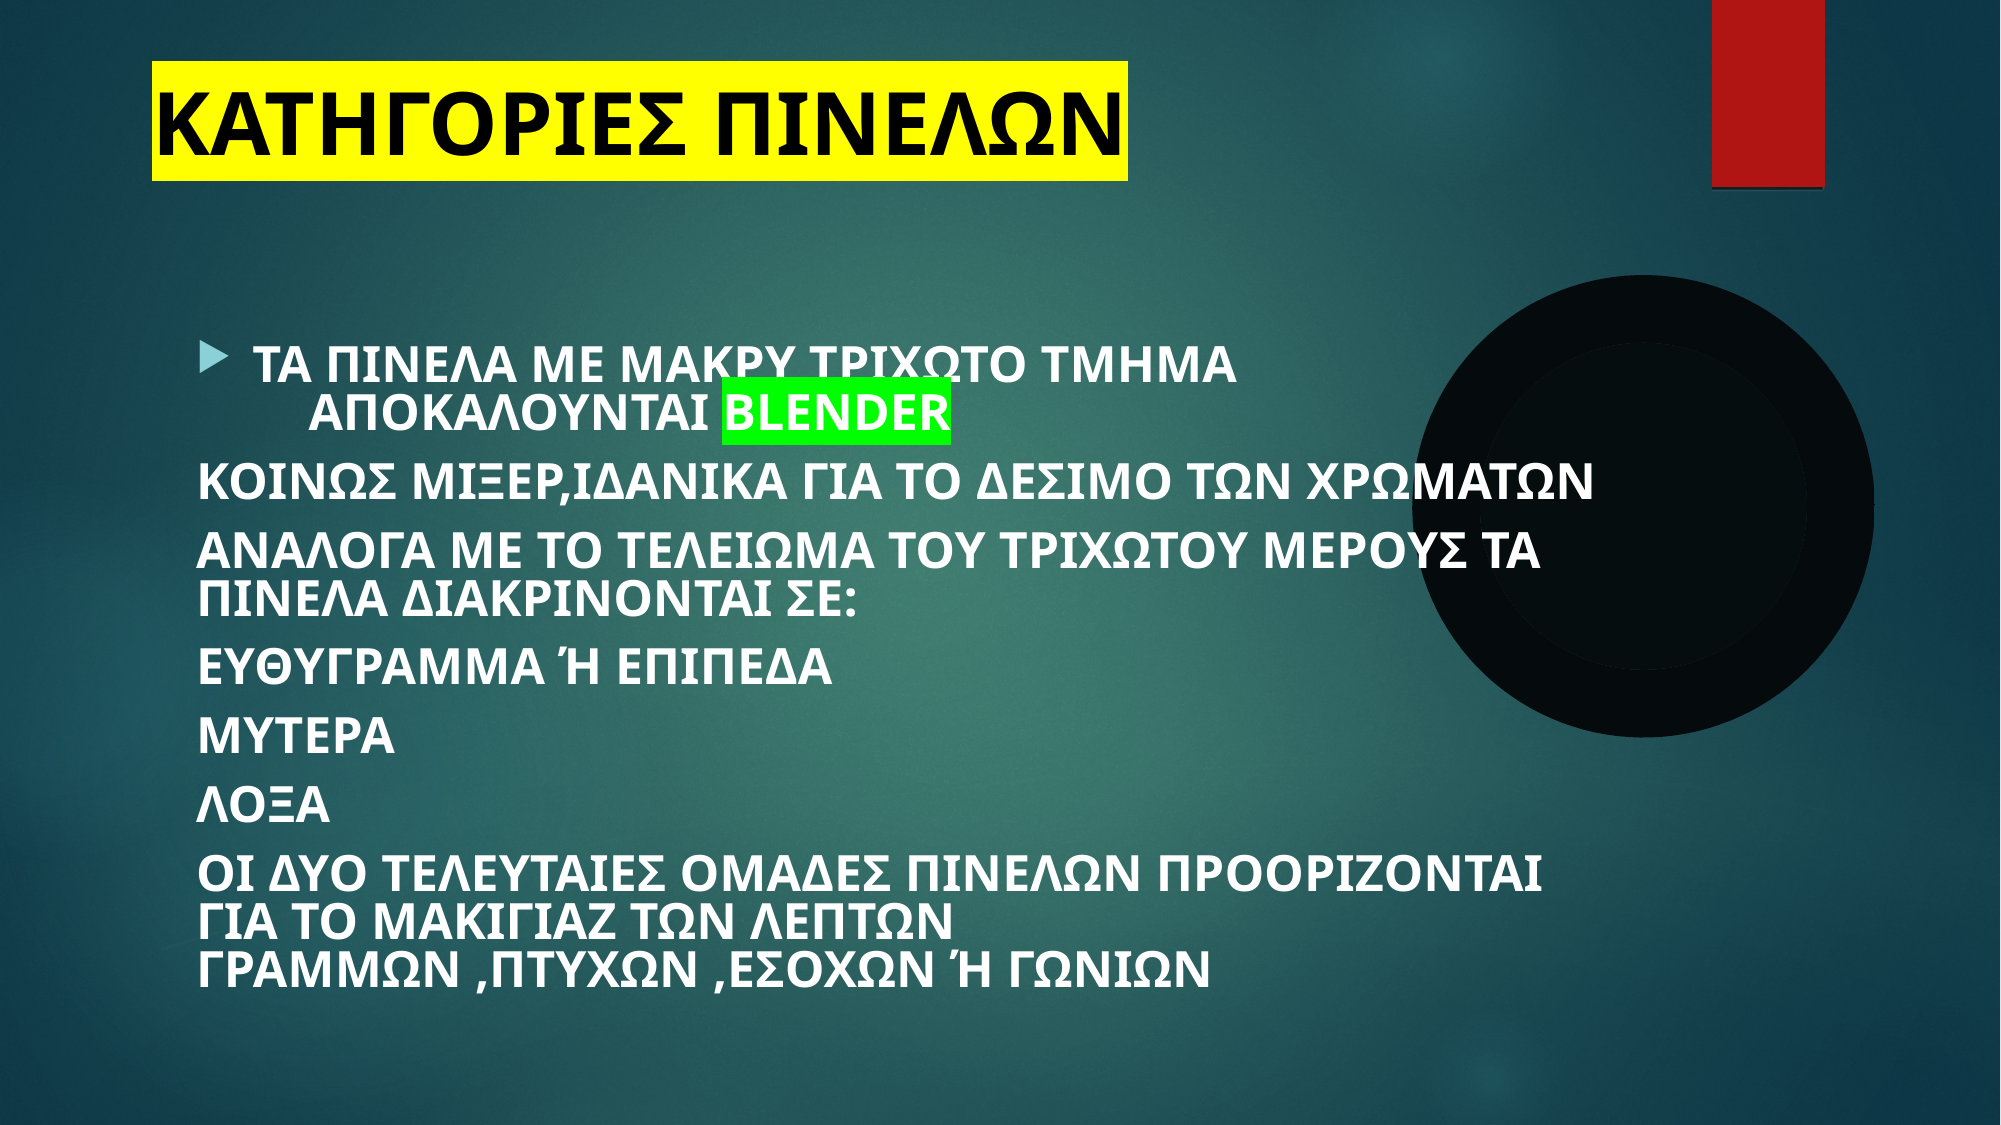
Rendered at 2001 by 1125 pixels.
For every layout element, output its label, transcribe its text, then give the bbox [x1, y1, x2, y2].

title ΚΑΤΗΓΟΡΙΕΣ ΠΙΝΕΛΩΝ [137, 59, 1326, 245]
list ΤΑ ΠΙΝΕΛΑ ΜΕ ΜΑΚΡΥ ΤΡΙΧΩΤΟ ΤΜΗΜΑ ΑΠΟΚΑΛΟΥΝΤΑΙ BLENDER ΚΟΙΝΩΣ ΜΙΞΕΡ,ΙΔΑΝΙΚΑ ΓΙΑ ΤΟ ΔΕΣΙΜΟ ΤΩΝ ΧΡΩΜΑΤΩΝ ΑΝΑΛΟΓΑ ΜΕ ΤΟ ΤΕΛΕΙΩΜΑ ΤΟΥ ΤΡΙΧΩΤΟΥ ΜΕΡΟΥΣ ΤΑ ΠΙΝΕΛΑ ΔΙΑΚΡΙΝΟΝΤΑΙ ΣΕ: ΕΥΘΥΓΡΑΜΜΑ Ή ΕΠΙΠΕΔΑ ΜΥΤΕΡΑ ΛΟΞΑ ΟΙ ΔΥΟ ΤΕΛΕΥΤΑΙΕΣ ΟΜΑΔΕΣ ΠΙΝΕΛΩΝ ΠΡΟΟΡΙΖΟΝΤΑΙ ΓΙΑ ΤΟ ΜΑΚΙΓΙΑΖ ΤΩΝ ΛΕΠΤΩΝ ΓΡΑΜΜΩΝ ,ΠΤΥΧΩΝ ,ΕΣΟΧΩΝ Ή ΓΩΝΙΩΝ [181, 336, 1649, 1026]
